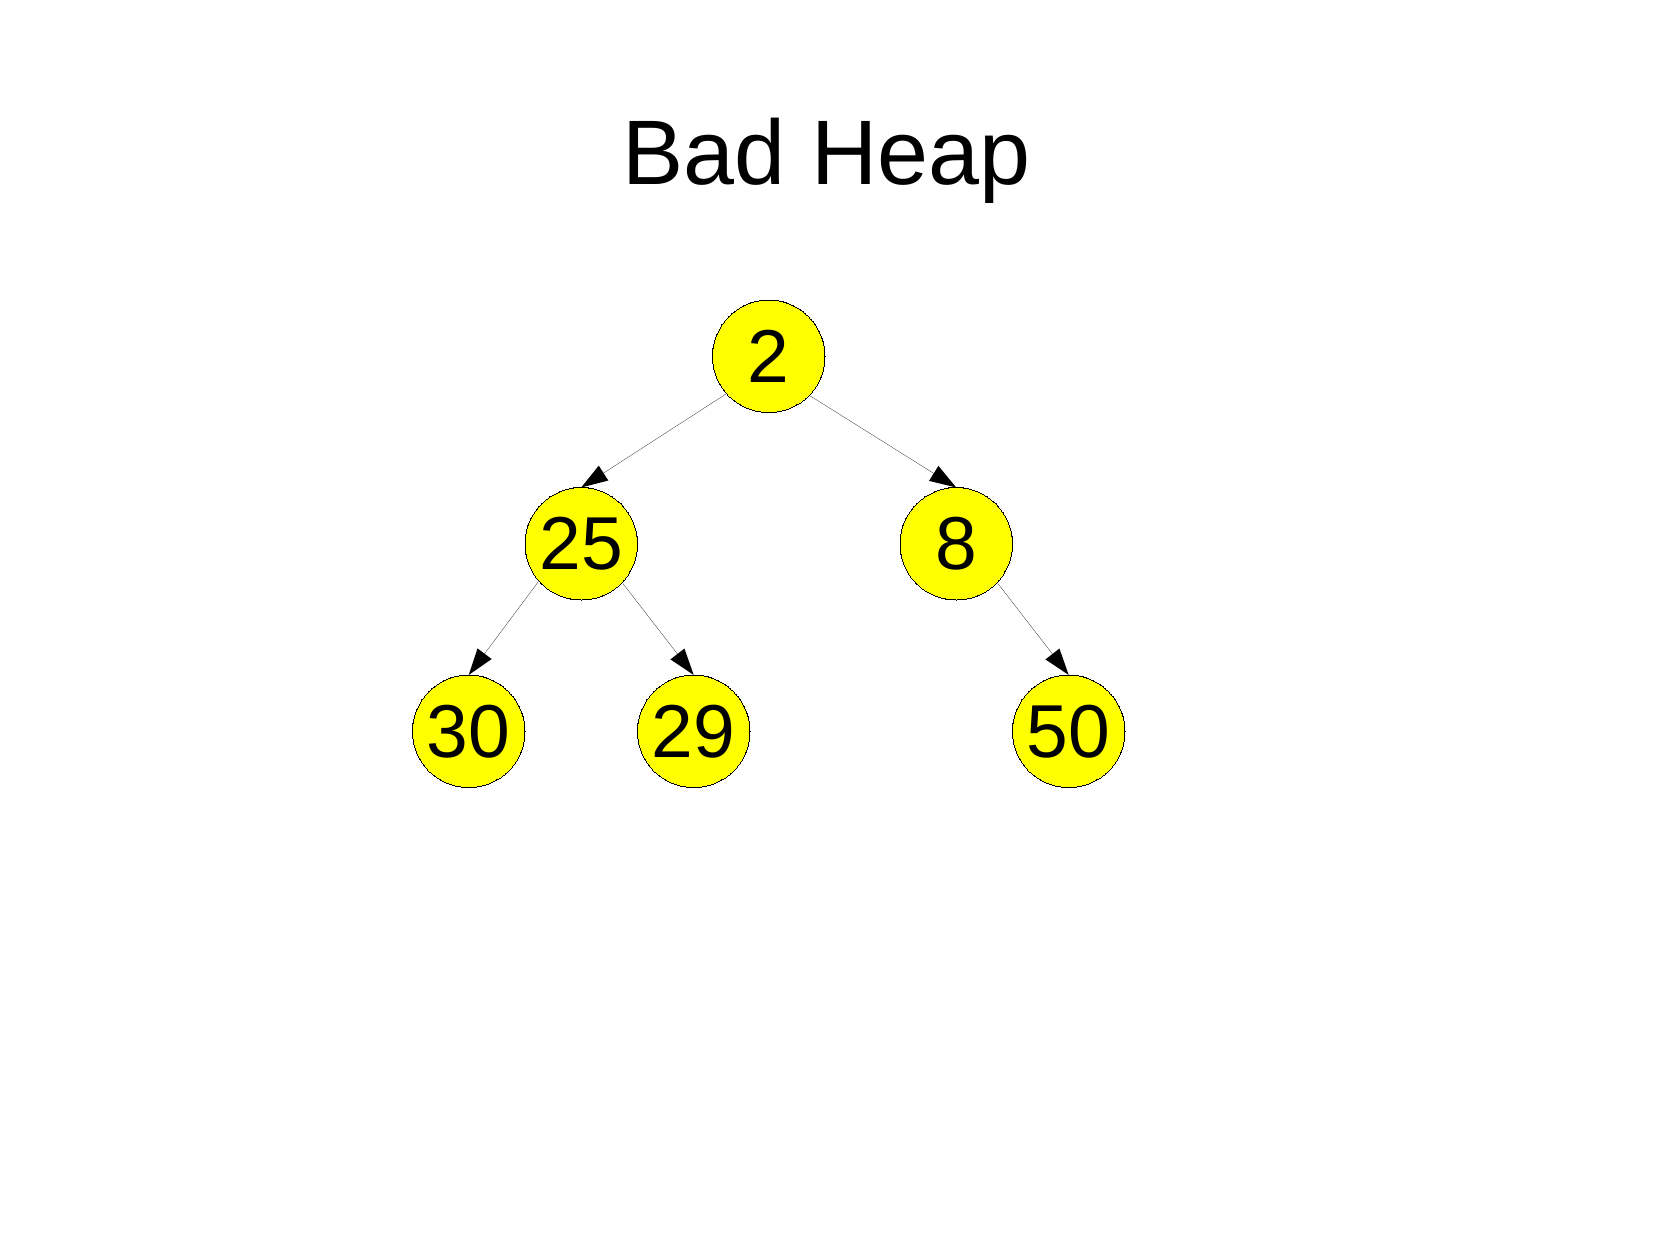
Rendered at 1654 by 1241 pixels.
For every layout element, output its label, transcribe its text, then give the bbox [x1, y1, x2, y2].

text_box 2 [712, 300, 826, 413]
text_box 29 [637, 675, 751, 788]
text_box 30 [412, 675, 526, 788]
text_box 25 [525, 487, 638, 601]
text_box 50 [1012, 675, 1126, 788]
text_box 8 [900, 487, 1013, 601]
title Bad Heap [82, 56, 1571, 250]
